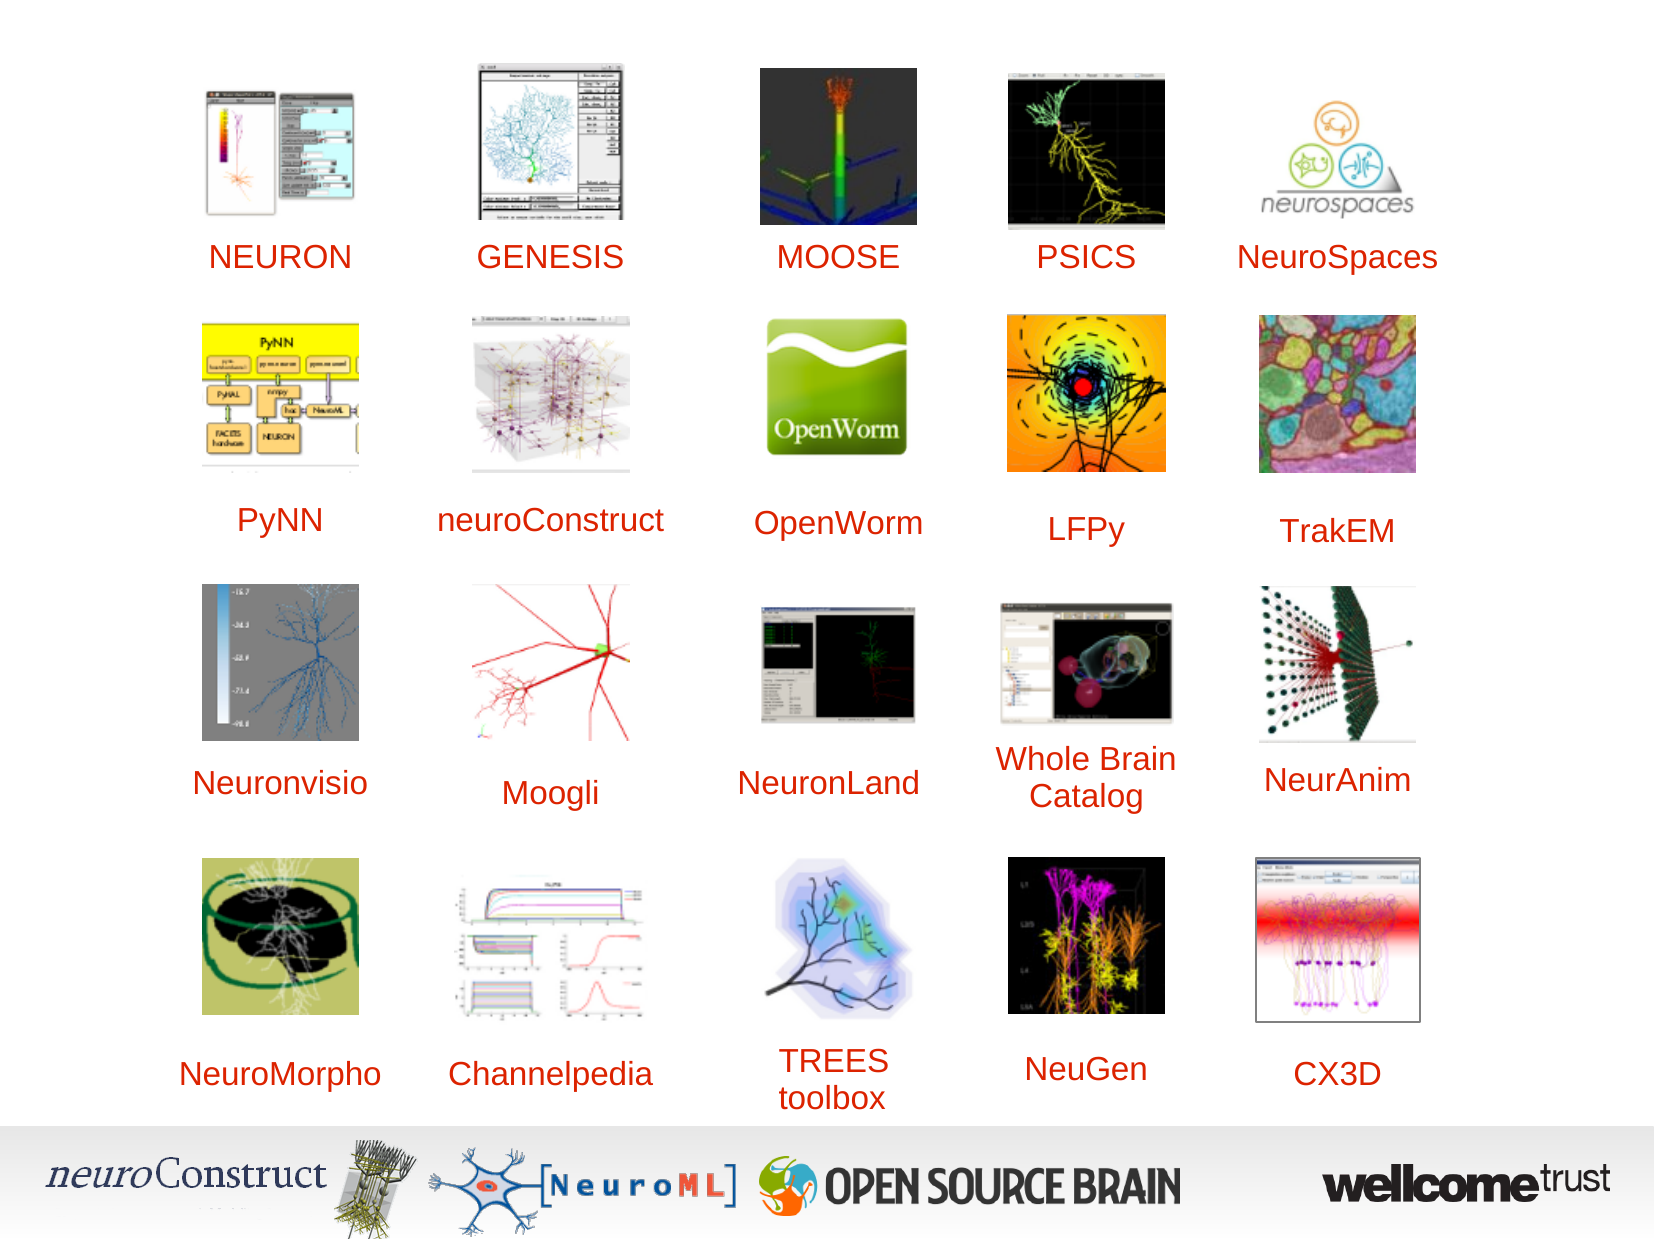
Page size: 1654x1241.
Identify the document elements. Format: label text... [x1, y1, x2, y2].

picture [759, 1156, 1180, 1216]
text_box Channelpedia [433, 1048, 669, 1101]
text_box NeuGen [1009, 1043, 1164, 1096]
picture [999, 602, 1174, 726]
picture [1322, 1164, 1610, 1202]
text_box NEURON [193, 232, 368, 284]
picture [477, 63, 625, 221]
picture [766, 317, 911, 459]
text_box MOOSE [761, 232, 916, 284]
text_box NeuroSpaces [1222, 232, 1454, 284]
text_box PyNN [222, 494, 339, 547]
picture [1259, 315, 1416, 473]
picture [202, 76, 359, 232]
picture [428, 1147, 736, 1237]
text_box CX3D [1278, 1048, 1398, 1101]
picture [1259, 586, 1416, 743]
picture [1256, 858, 1420, 1022]
picture [760, 68, 917, 225]
text_box OpenWorm [739, 497, 939, 550]
text_box neuroConstruct [422, 494, 680, 547]
text_box Moogli [486, 767, 615, 820]
text_box NeuroMorpho [164, 1048, 397, 1101]
text_box TrakEM [1264, 505, 1411, 558]
text_box TREES toolbox [763, 1035, 914, 1125]
text_box PSICS [1021, 232, 1152, 284]
picture [1259, 79, 1416, 232]
text_box GENESIS [461, 232, 640, 284]
picture [202, 858, 359, 1015]
picture [1007, 314, 1166, 472]
text_box NeurAnim [1248, 754, 1427, 816]
text_box NeuronLand [722, 757, 936, 810]
picture [454, 858, 648, 1048]
picture [1008, 73, 1165, 230]
text_box LFPy [1032, 503, 1141, 556]
picture [472, 584, 630, 741]
picture [202, 584, 359, 741]
picture [32, 1140, 419, 1239]
picture [202, 316, 359, 473]
picture [472, 316, 630, 473]
picture [760, 857, 917, 1021]
text_box Whole Brain Catalog [980, 733, 1193, 823]
picture [760, 584, 917, 741]
text_box Neuronvisio [177, 757, 384, 810]
picture [1008, 857, 1165, 1015]
